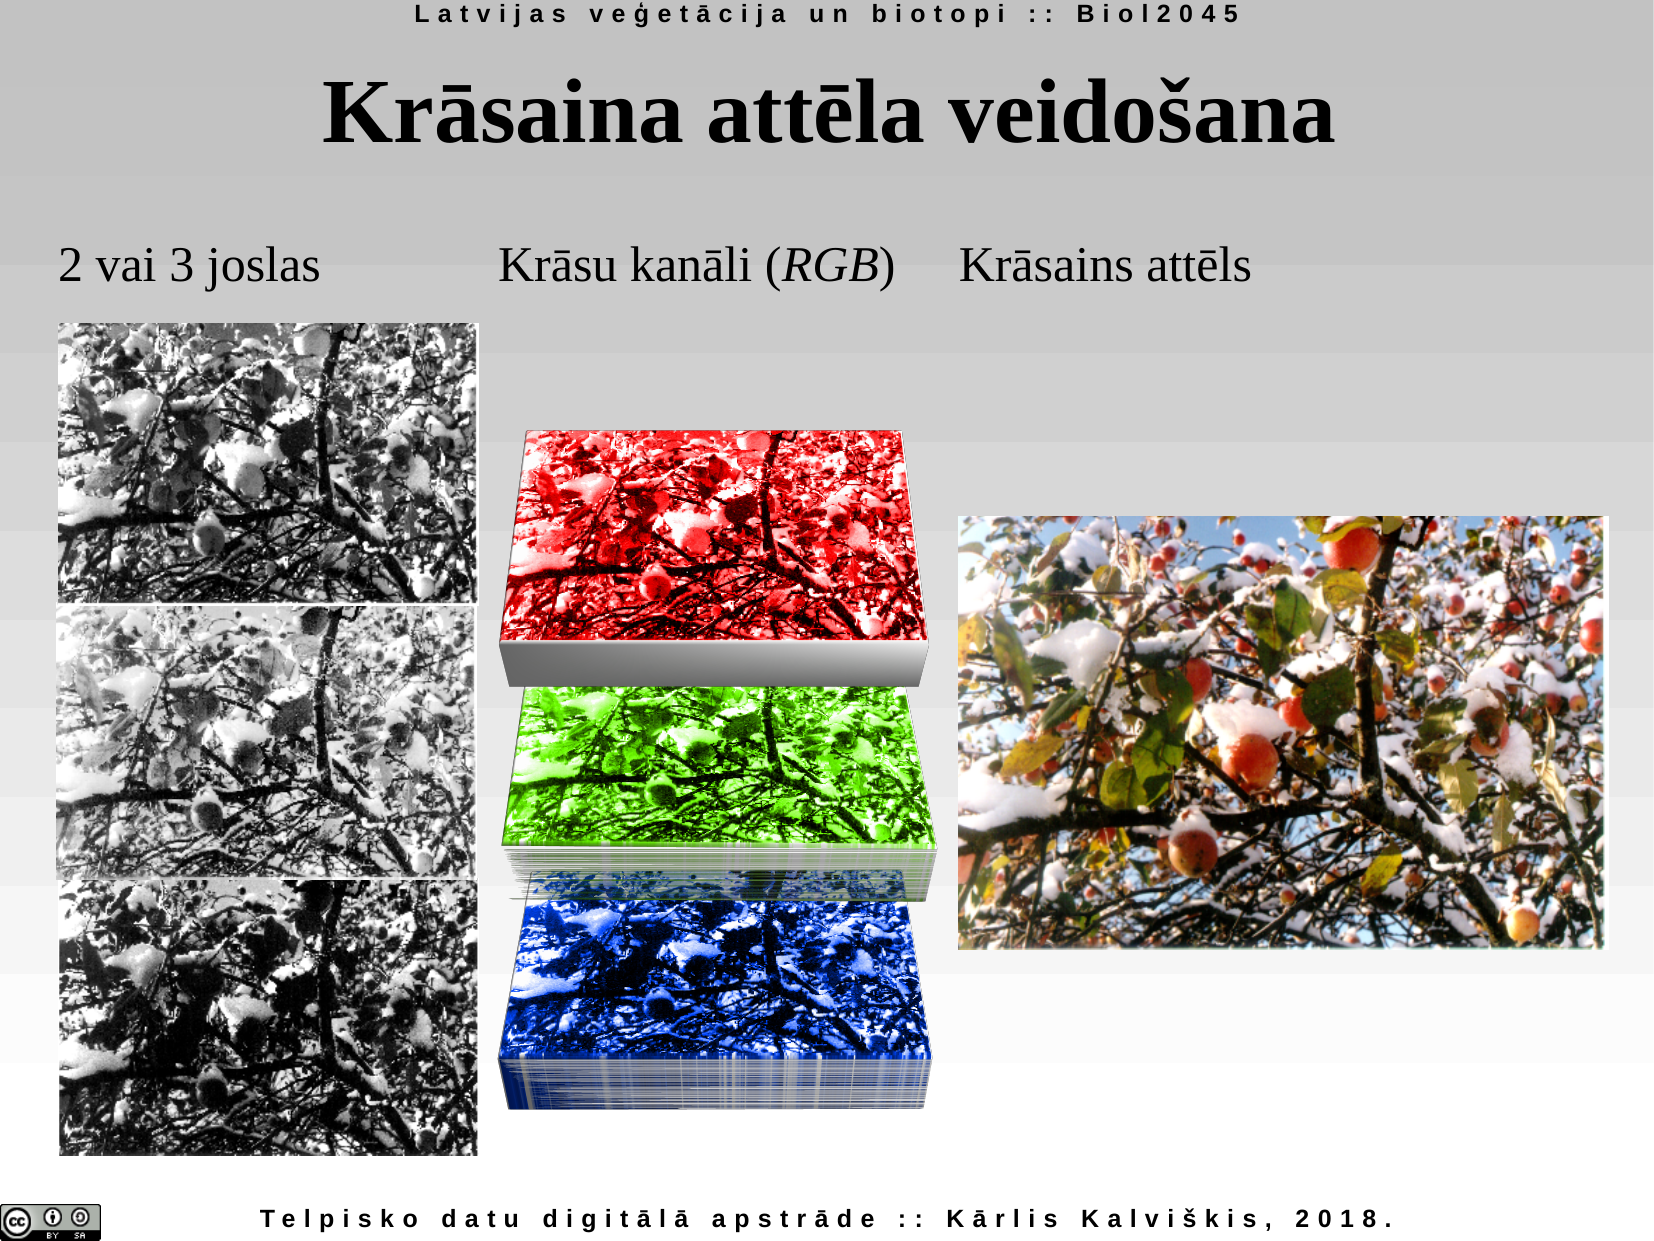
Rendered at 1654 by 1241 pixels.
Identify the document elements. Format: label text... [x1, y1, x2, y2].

title Krāsaina attēla veidošana [34, 61, 1626, 296]
text_box 2 vai 3 joslas [58, 236, 322, 293]
picture [0, 0, 1654, 1241]
text_box Krāsu kanāli (RGB) [498, 236, 896, 293]
text_box Krāsains attēls [958, 236, 1253, 293]
